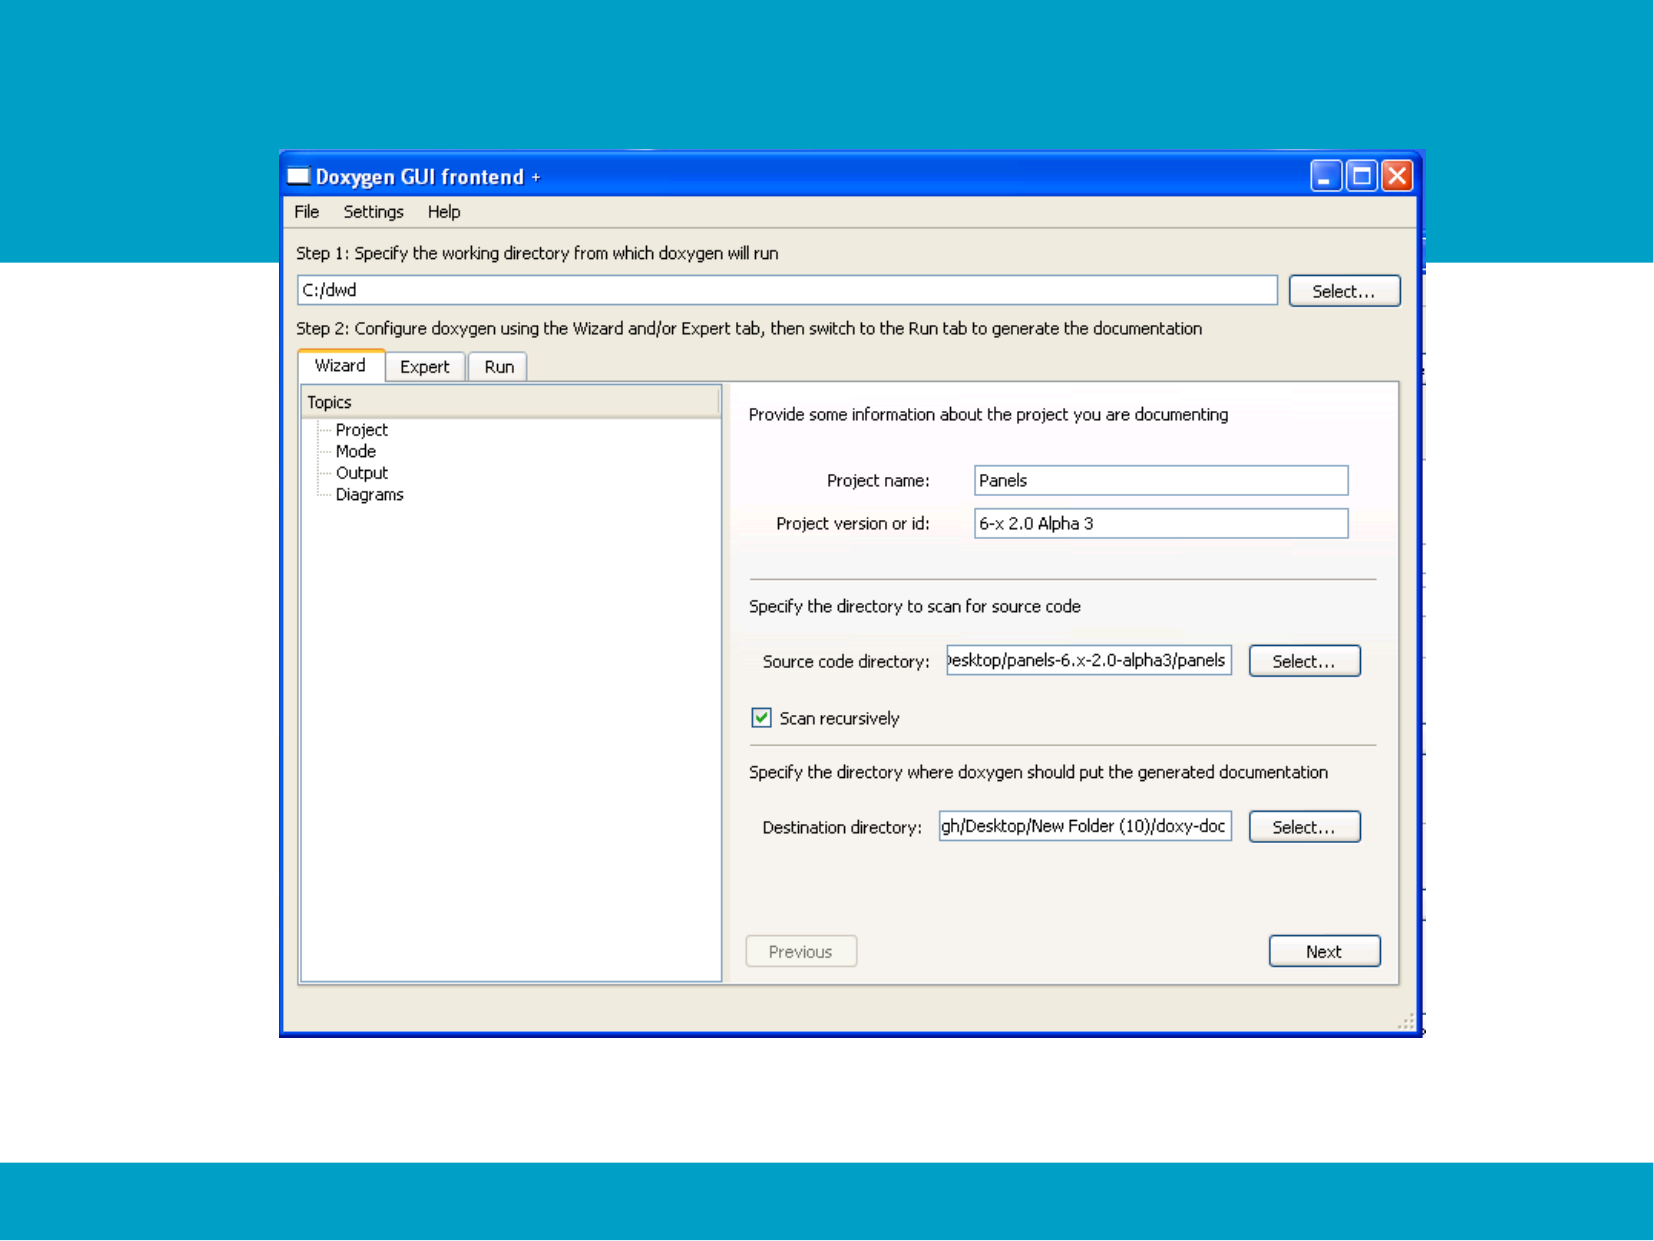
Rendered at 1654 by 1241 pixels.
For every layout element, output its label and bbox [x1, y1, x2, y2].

picture [279, 150, 1426, 1039]
